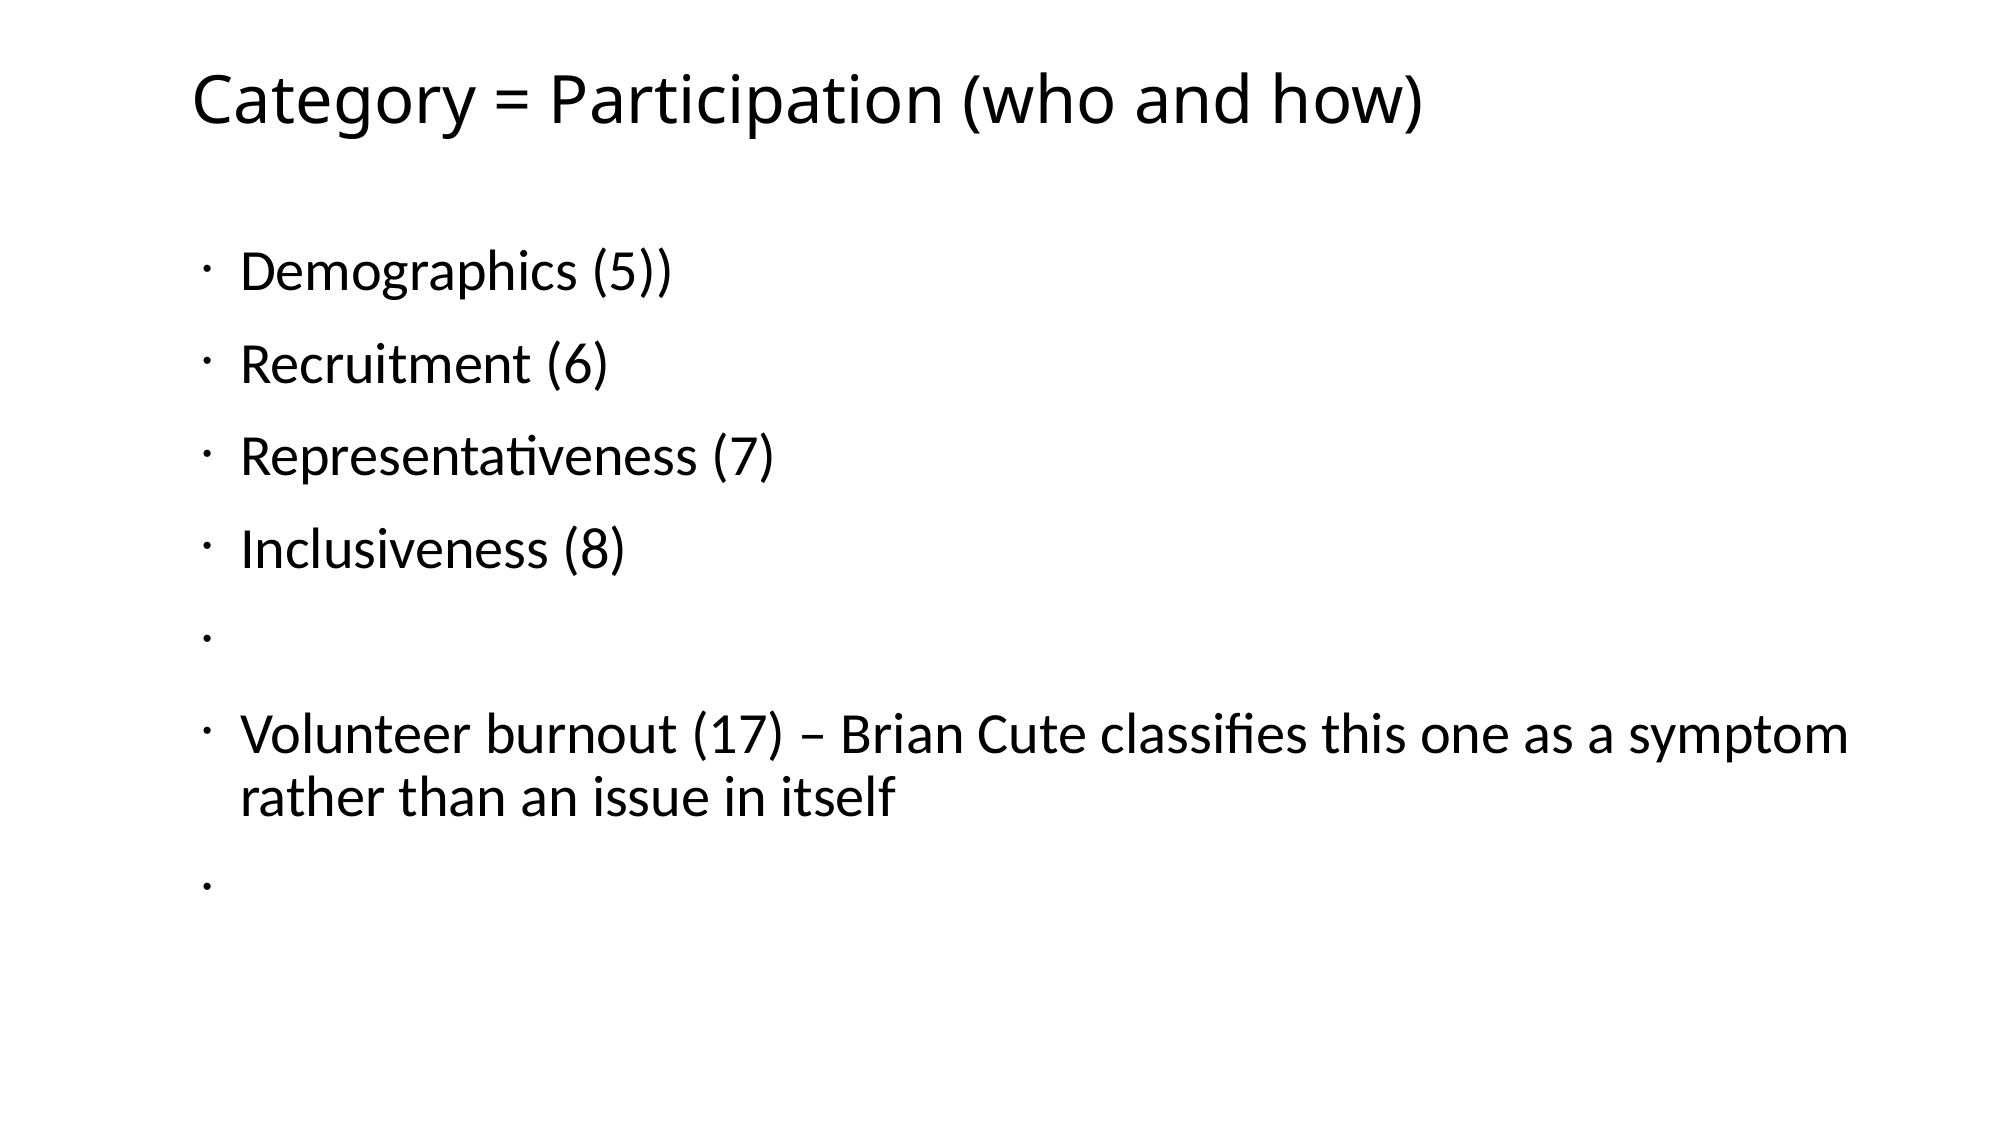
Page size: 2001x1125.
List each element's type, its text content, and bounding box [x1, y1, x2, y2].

title Category = Participation (who and how) [177, 59, 1903, 277]
list Demographics (5)) Recruitment (6) Representativeness (7) Inclusiveness (8) Volunteer burnout (17) – Brian Cute classifies this one as a symptom rather than an issue in itself [187, 232, 1913, 947]
